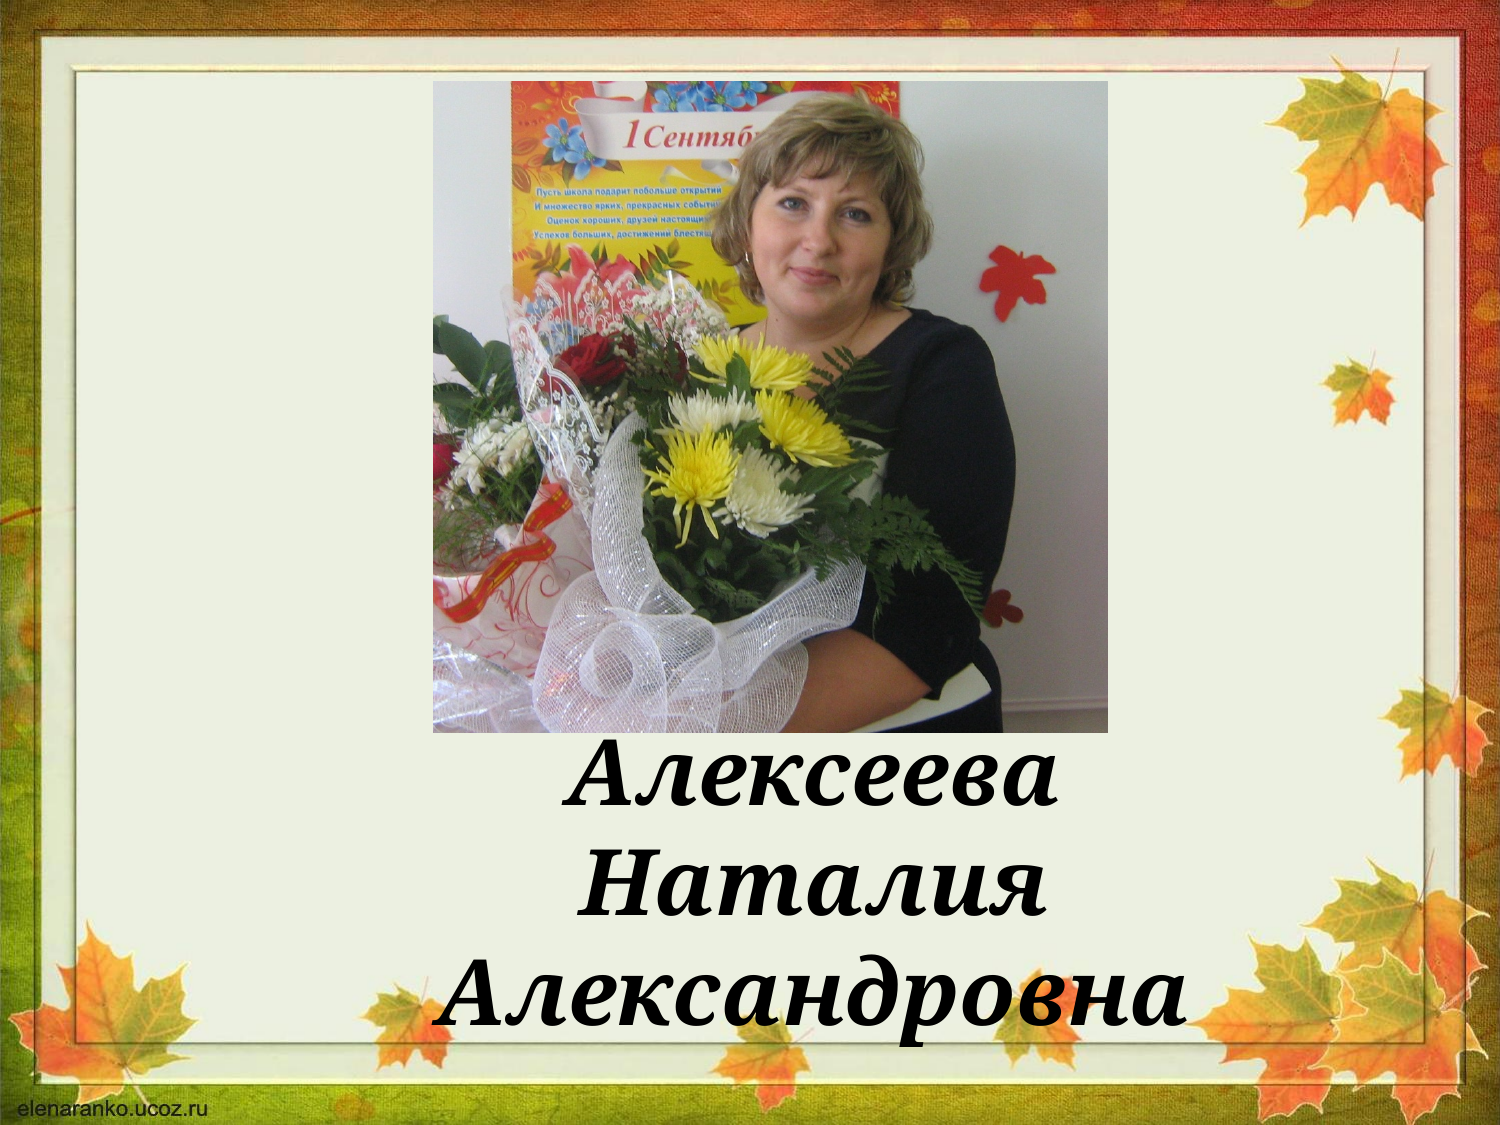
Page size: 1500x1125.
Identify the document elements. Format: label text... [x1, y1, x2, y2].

list [75, 262, 715, 1006]
picture [0, 0, 1500, 1125]
title Алексеева Наталия Александровна [386, 691, 1243, 1067]
